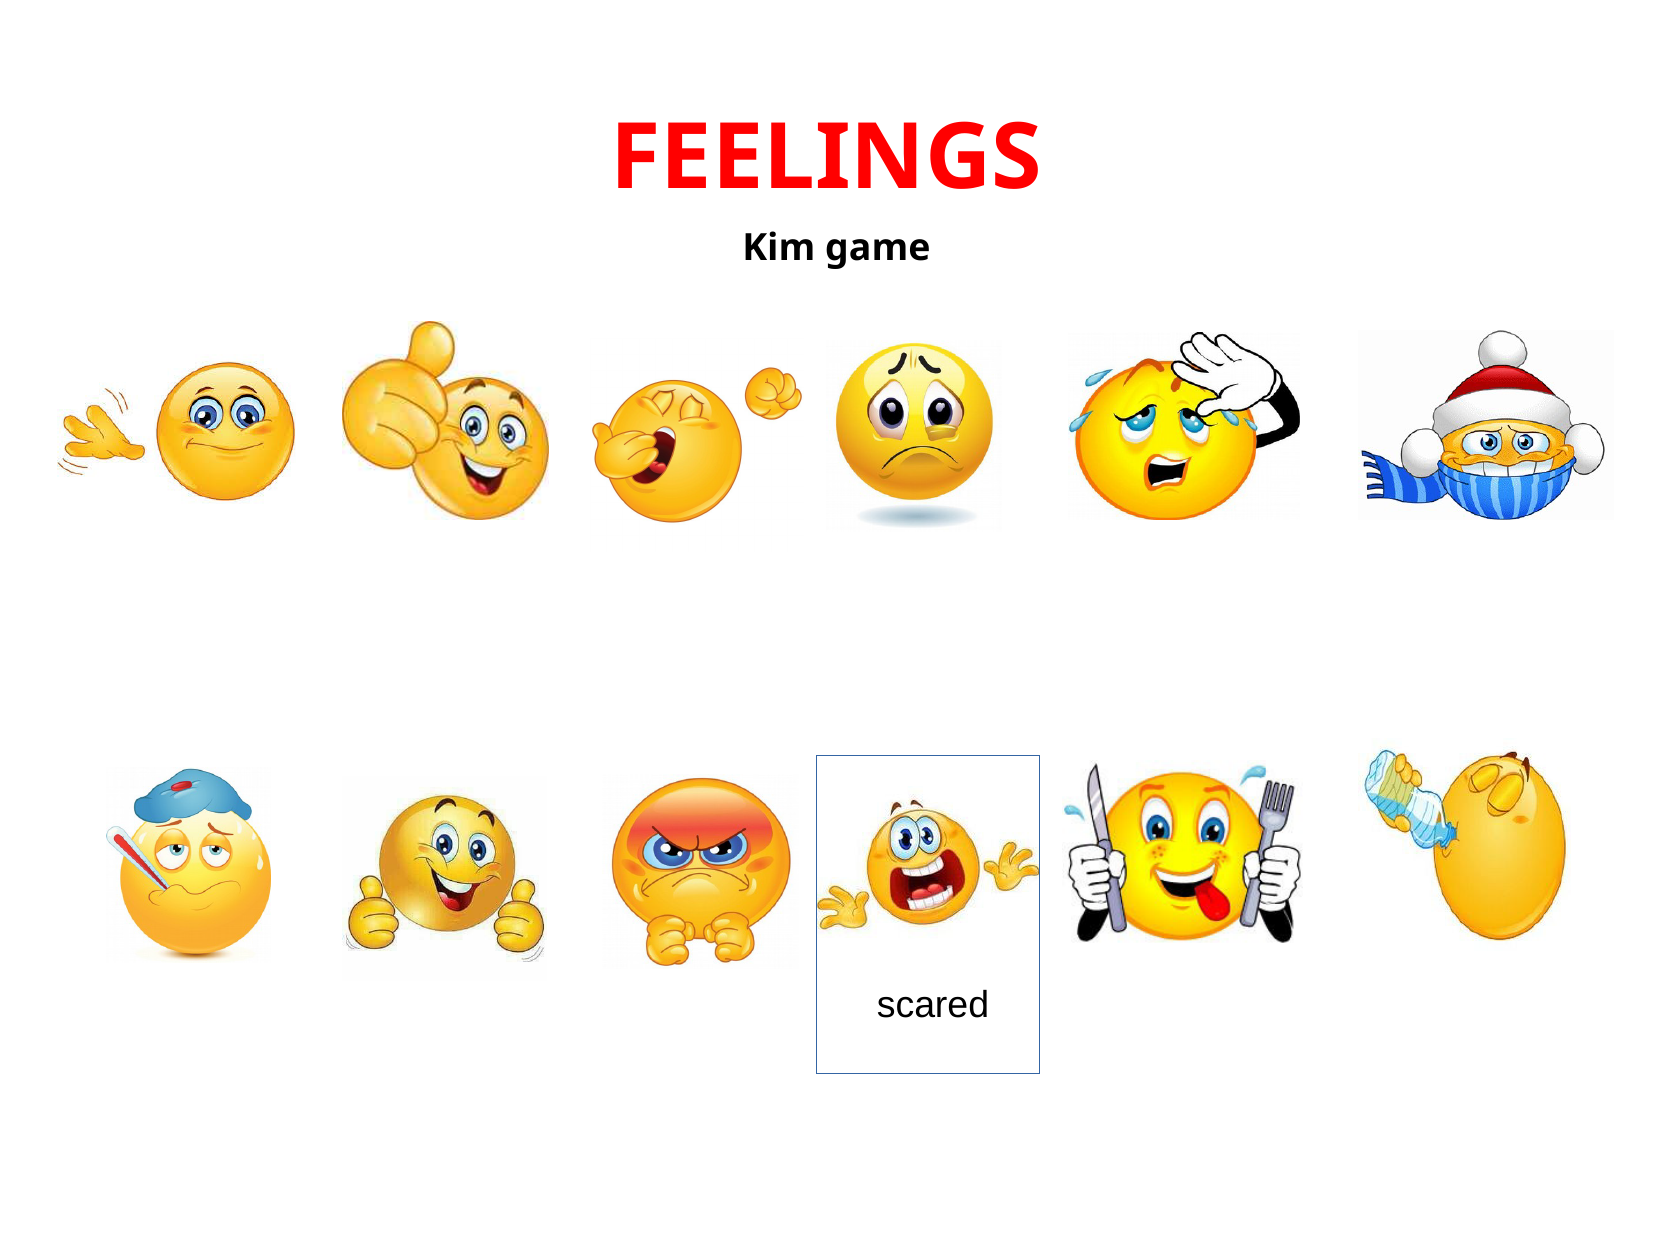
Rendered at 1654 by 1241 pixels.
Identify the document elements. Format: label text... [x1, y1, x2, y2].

picture [57, 354, 296, 508]
picture [590, 338, 804, 552]
picture [1358, 738, 1571, 951]
text_box Kim game [649, 212, 1087, 274]
picture [602, 774, 799, 969]
picture [342, 776, 547, 981]
picture [817, 786, 1039, 945]
text_box scared [862, 976, 1016, 1073]
picture [1358, 330, 1614, 520]
title FEELINGS [82, 49, 1571, 257]
picture [342, 321, 549, 520]
picture [826, 340, 1002, 532]
picture [1062, 760, 1304, 945]
picture [1068, 332, 1300, 520]
picture [106, 767, 271, 963]
